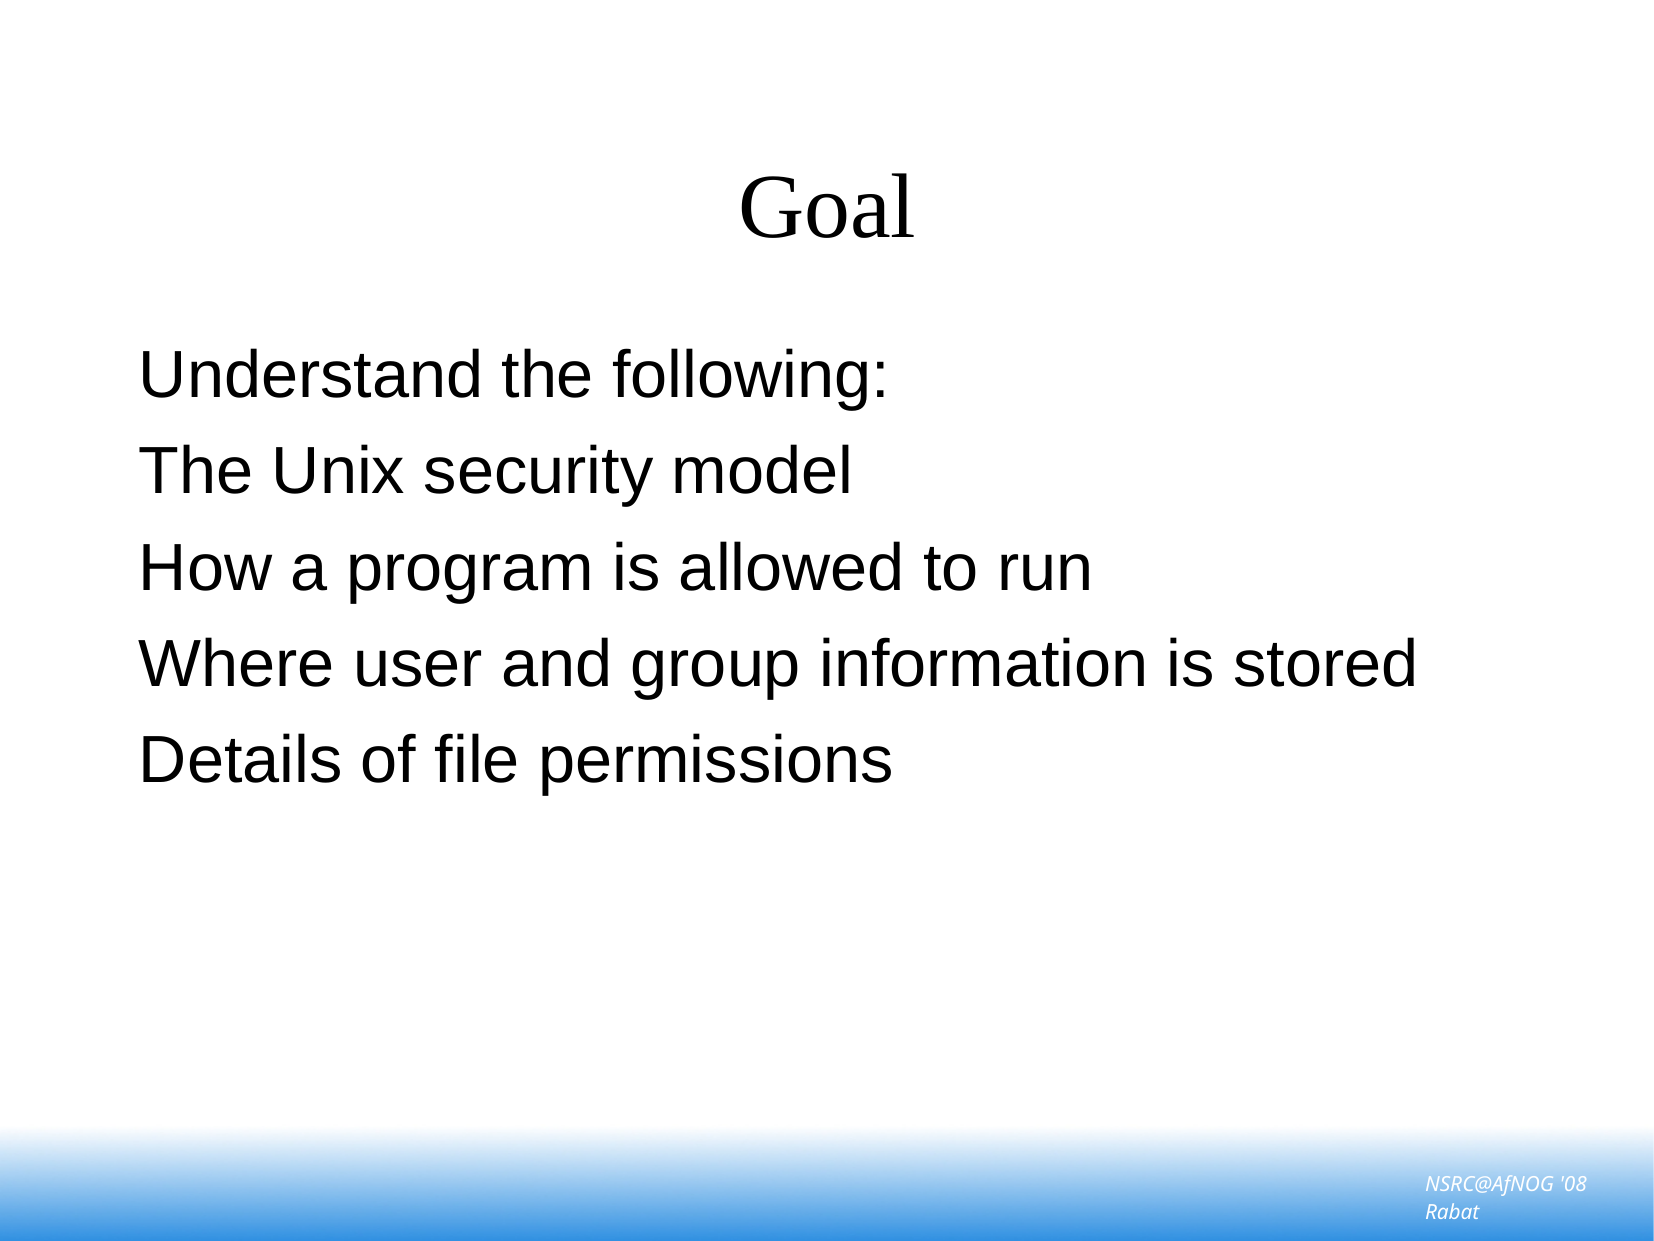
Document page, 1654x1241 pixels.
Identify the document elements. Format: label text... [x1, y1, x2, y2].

picture [0, 1124, 1654, 1241]
title Goal [121, 102, 1534, 311]
list Understand the following: The Unix security model How a program is allowed to run Where user and group information is stored Details of file permissions [121, 344, 1534, 976]
